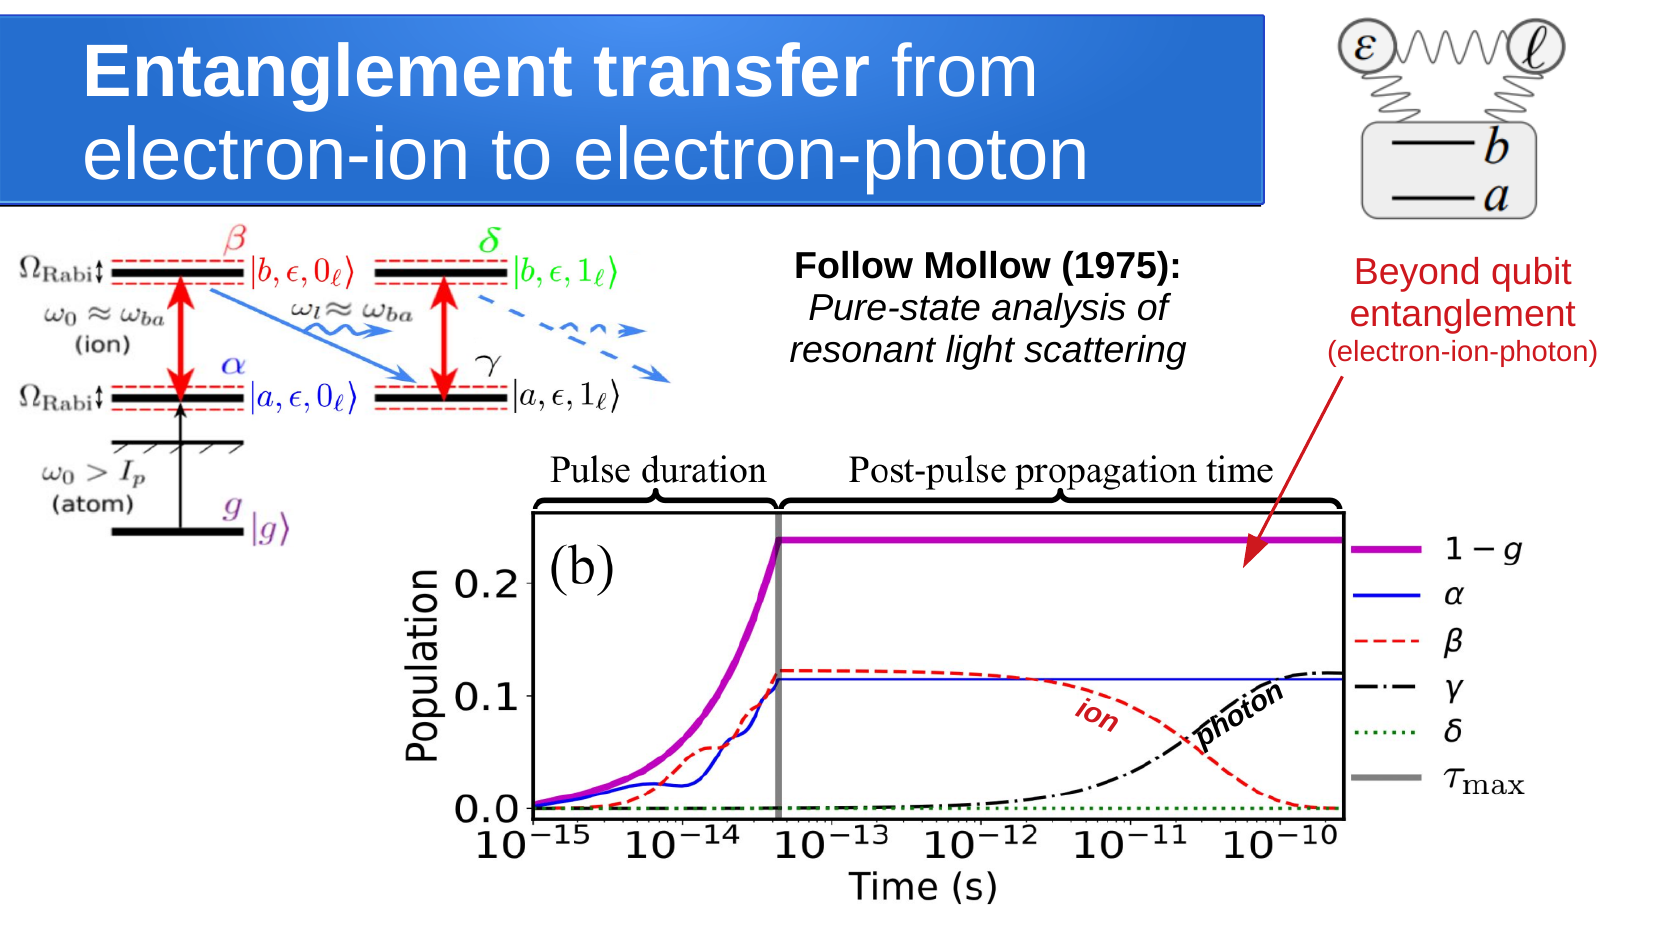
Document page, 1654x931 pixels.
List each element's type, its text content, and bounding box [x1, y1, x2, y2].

text_box photon [1172, 642, 1352, 796]
text_box ion [1050, 678, 1155, 770]
picture [1318, 11, 1608, 222]
text_box Beyond qubit entanglement (electron-ion-photon) [1272, 243, 1653, 427]
text_box Follow Mollow (1975): Pure-state analysis of resonant light scattering [746, 237, 1230, 463]
title Entanglement transfer from electron-ion to electron-photon [82, 29, 1235, 196]
picture [7, 218, 1550, 910]
